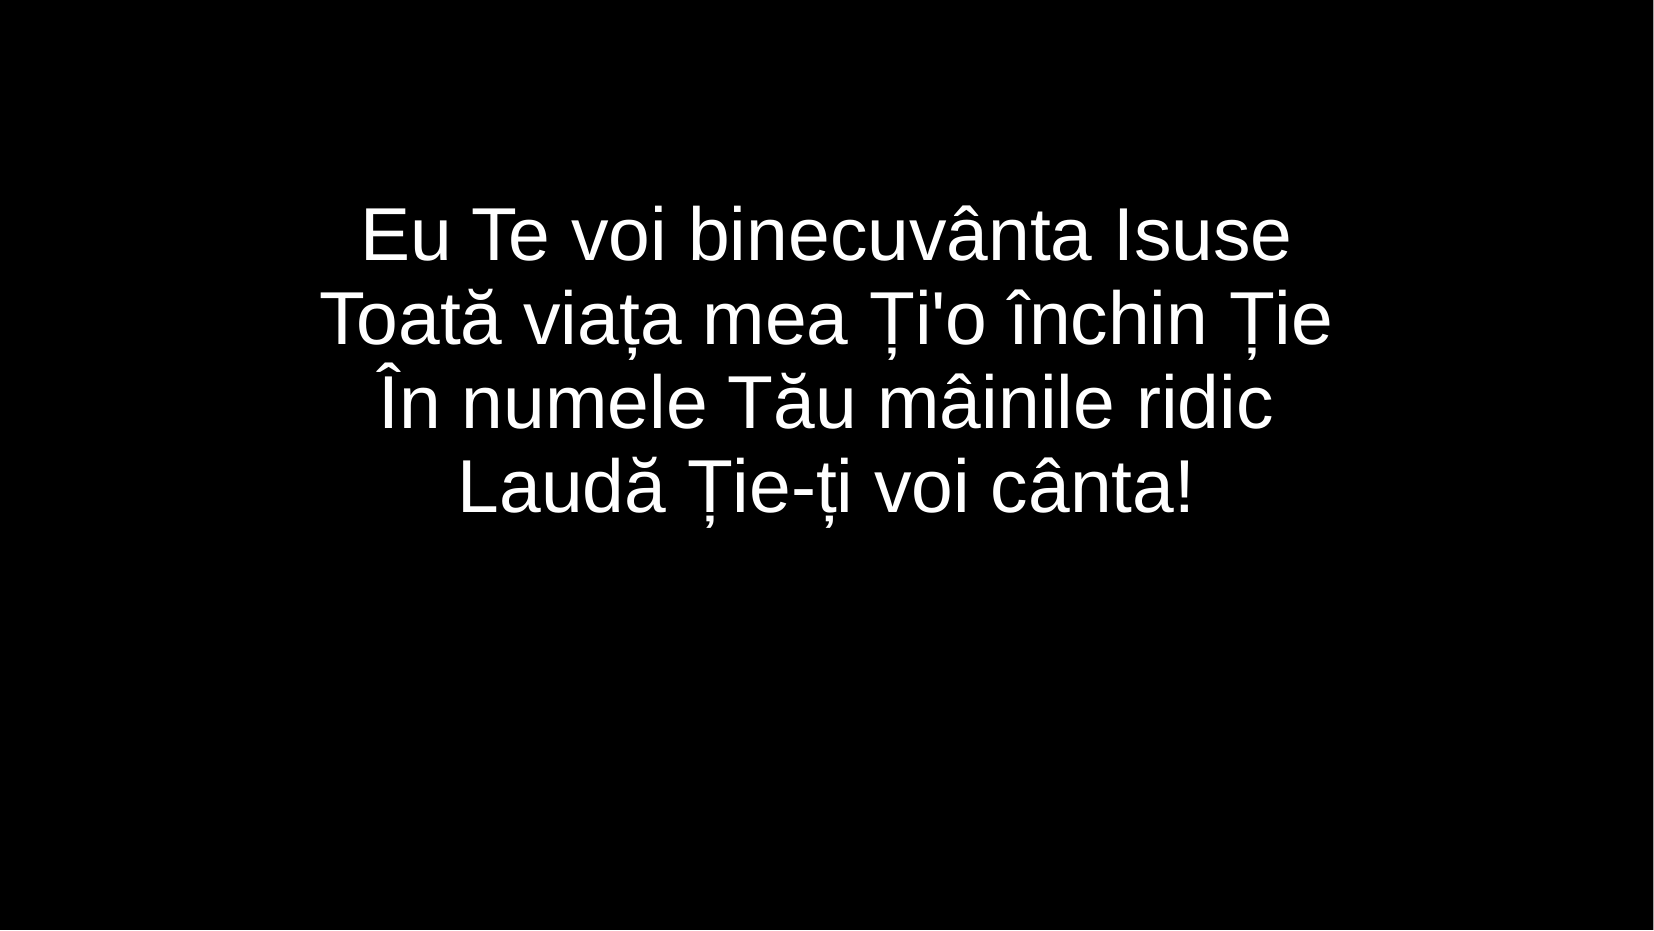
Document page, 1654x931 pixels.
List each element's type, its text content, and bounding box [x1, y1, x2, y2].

subtitle Eu Te voi binecuvânta Isuse Toată viața mea Ți'o închin Ție În numele Tău mâinile ridic Laudă Ție-ți voi cânta! [82, 90, 1571, 630]
